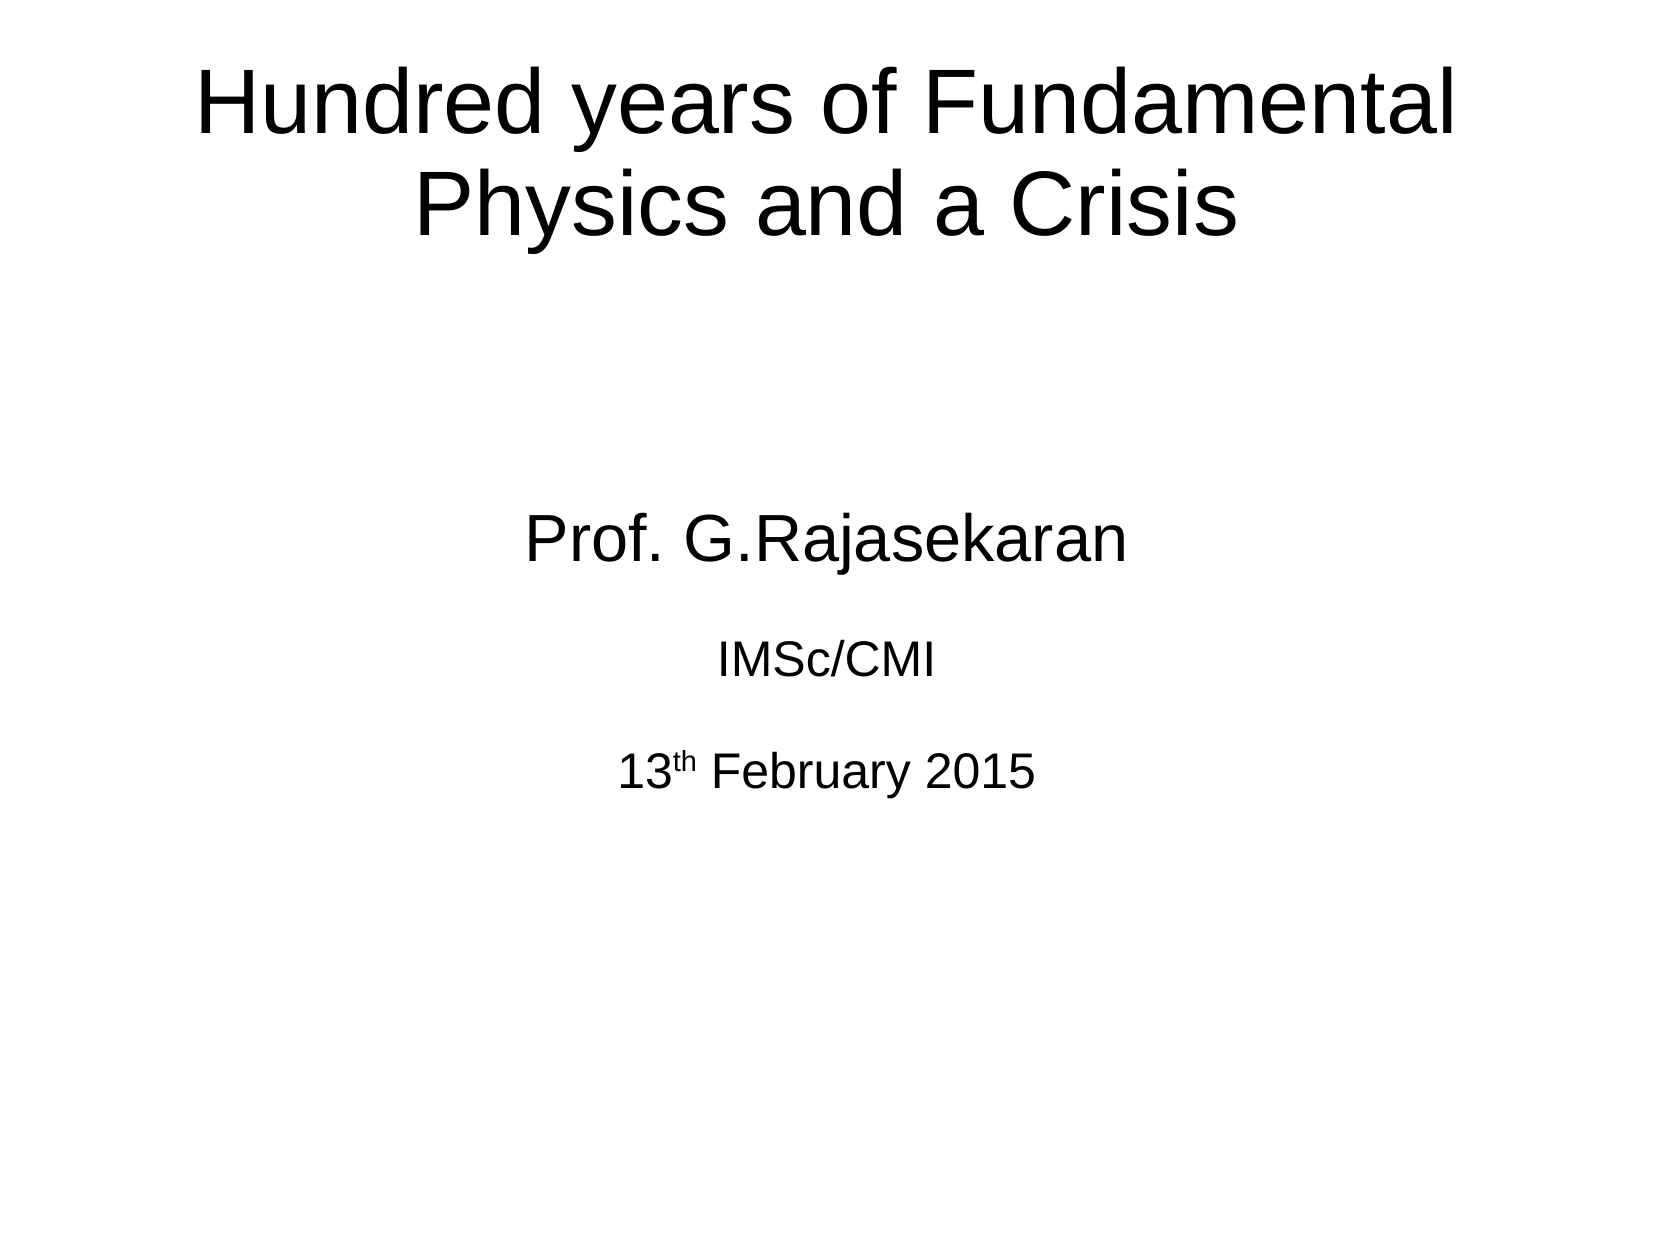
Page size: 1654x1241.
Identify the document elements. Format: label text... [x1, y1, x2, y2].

subtitle Prof. G.Rajasekaran IMSc/CMI 13th February 2015 [82, 290, 1571, 1010]
title Hundred years of Fundamental Physics and a Crisis [82, 49, 1571, 257]
